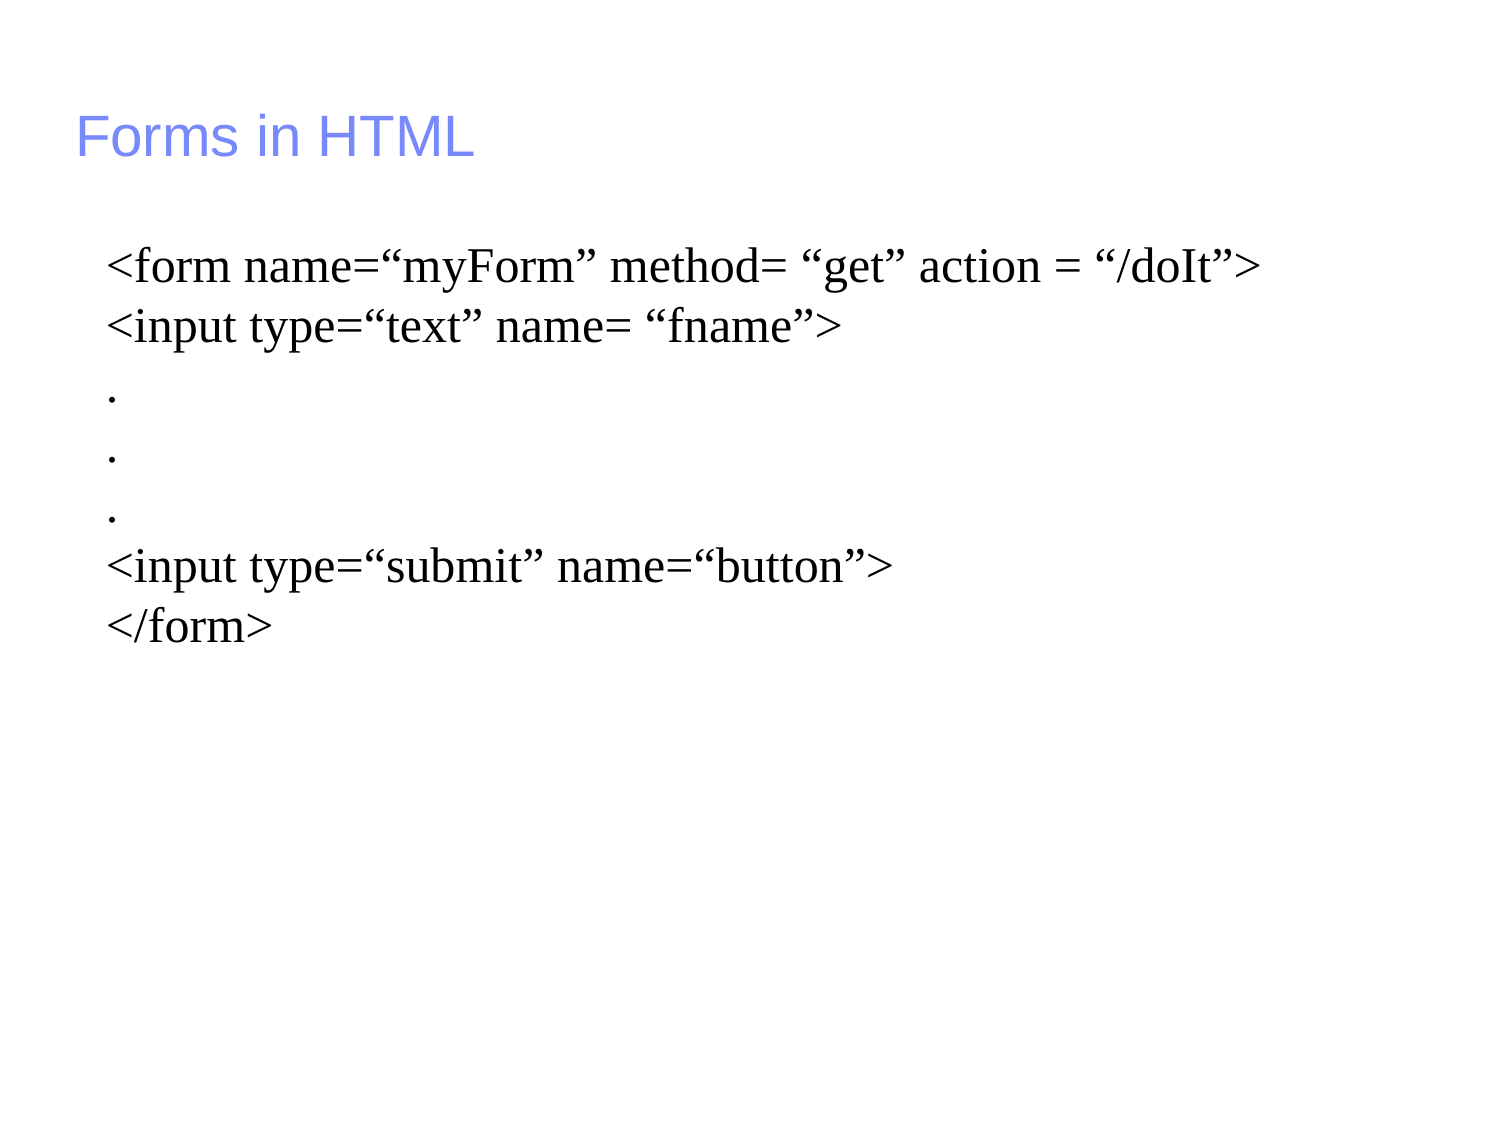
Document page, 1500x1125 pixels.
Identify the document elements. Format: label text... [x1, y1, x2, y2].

title Forms in HTML [75, 52, 1425, 226]
text_box <form name=“myForm” method= “get” action = “/doIt”> <input type=“text” name= “fname”> . . . <input type=“submit” name=“button”> </form> [91, 224, 1276, 660]
